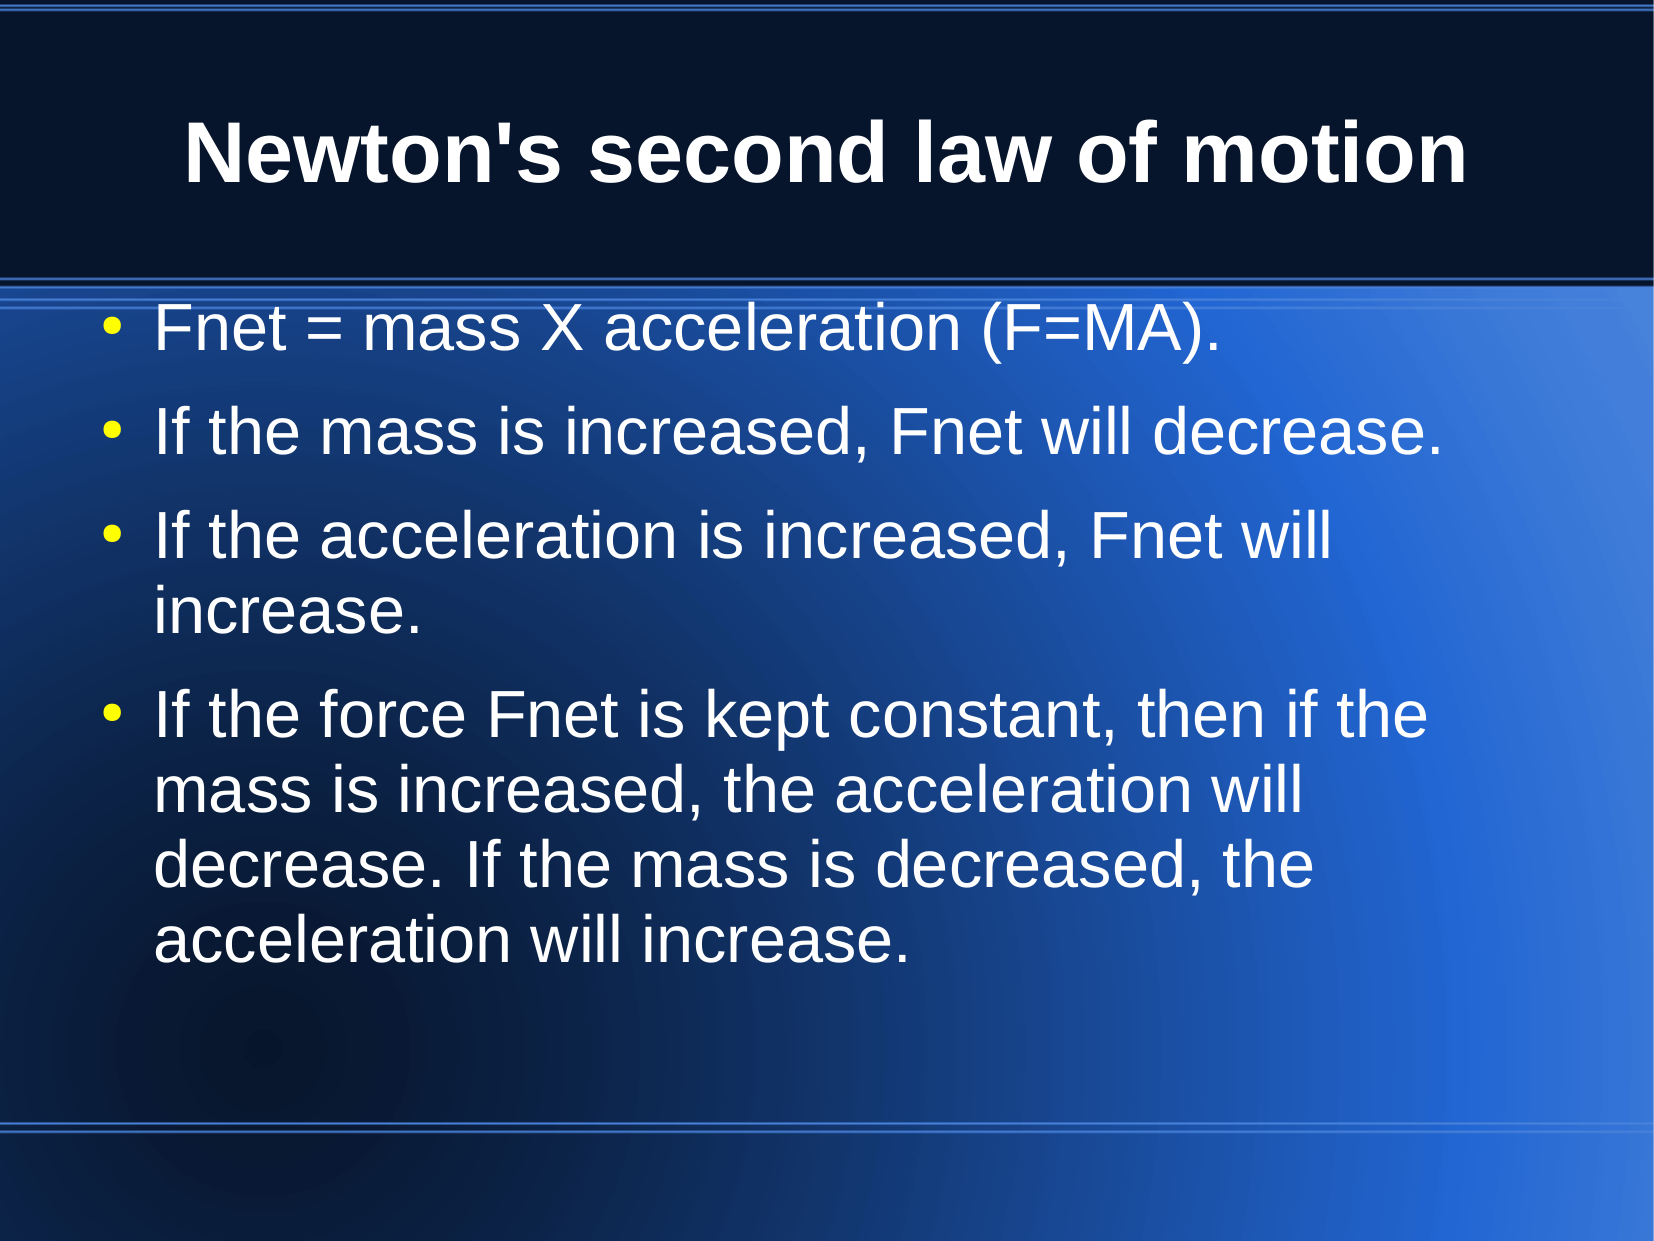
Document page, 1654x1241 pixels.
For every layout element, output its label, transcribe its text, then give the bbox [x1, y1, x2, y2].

title Newton's second law of motion [82, 49, 1571, 257]
list Fnet = mass X acceleration (F=MA). If the mass is increased, Fnet will decrease. If the acceleration is increased, Fnet will increase. If the force Fnet is kept constant, then if the mass is increased, the acceleration will decrease. If the mass is decreased, the acceleration will increase. [82, 290, 1571, 1109]
picture [0, 0, 1654, 1241]
